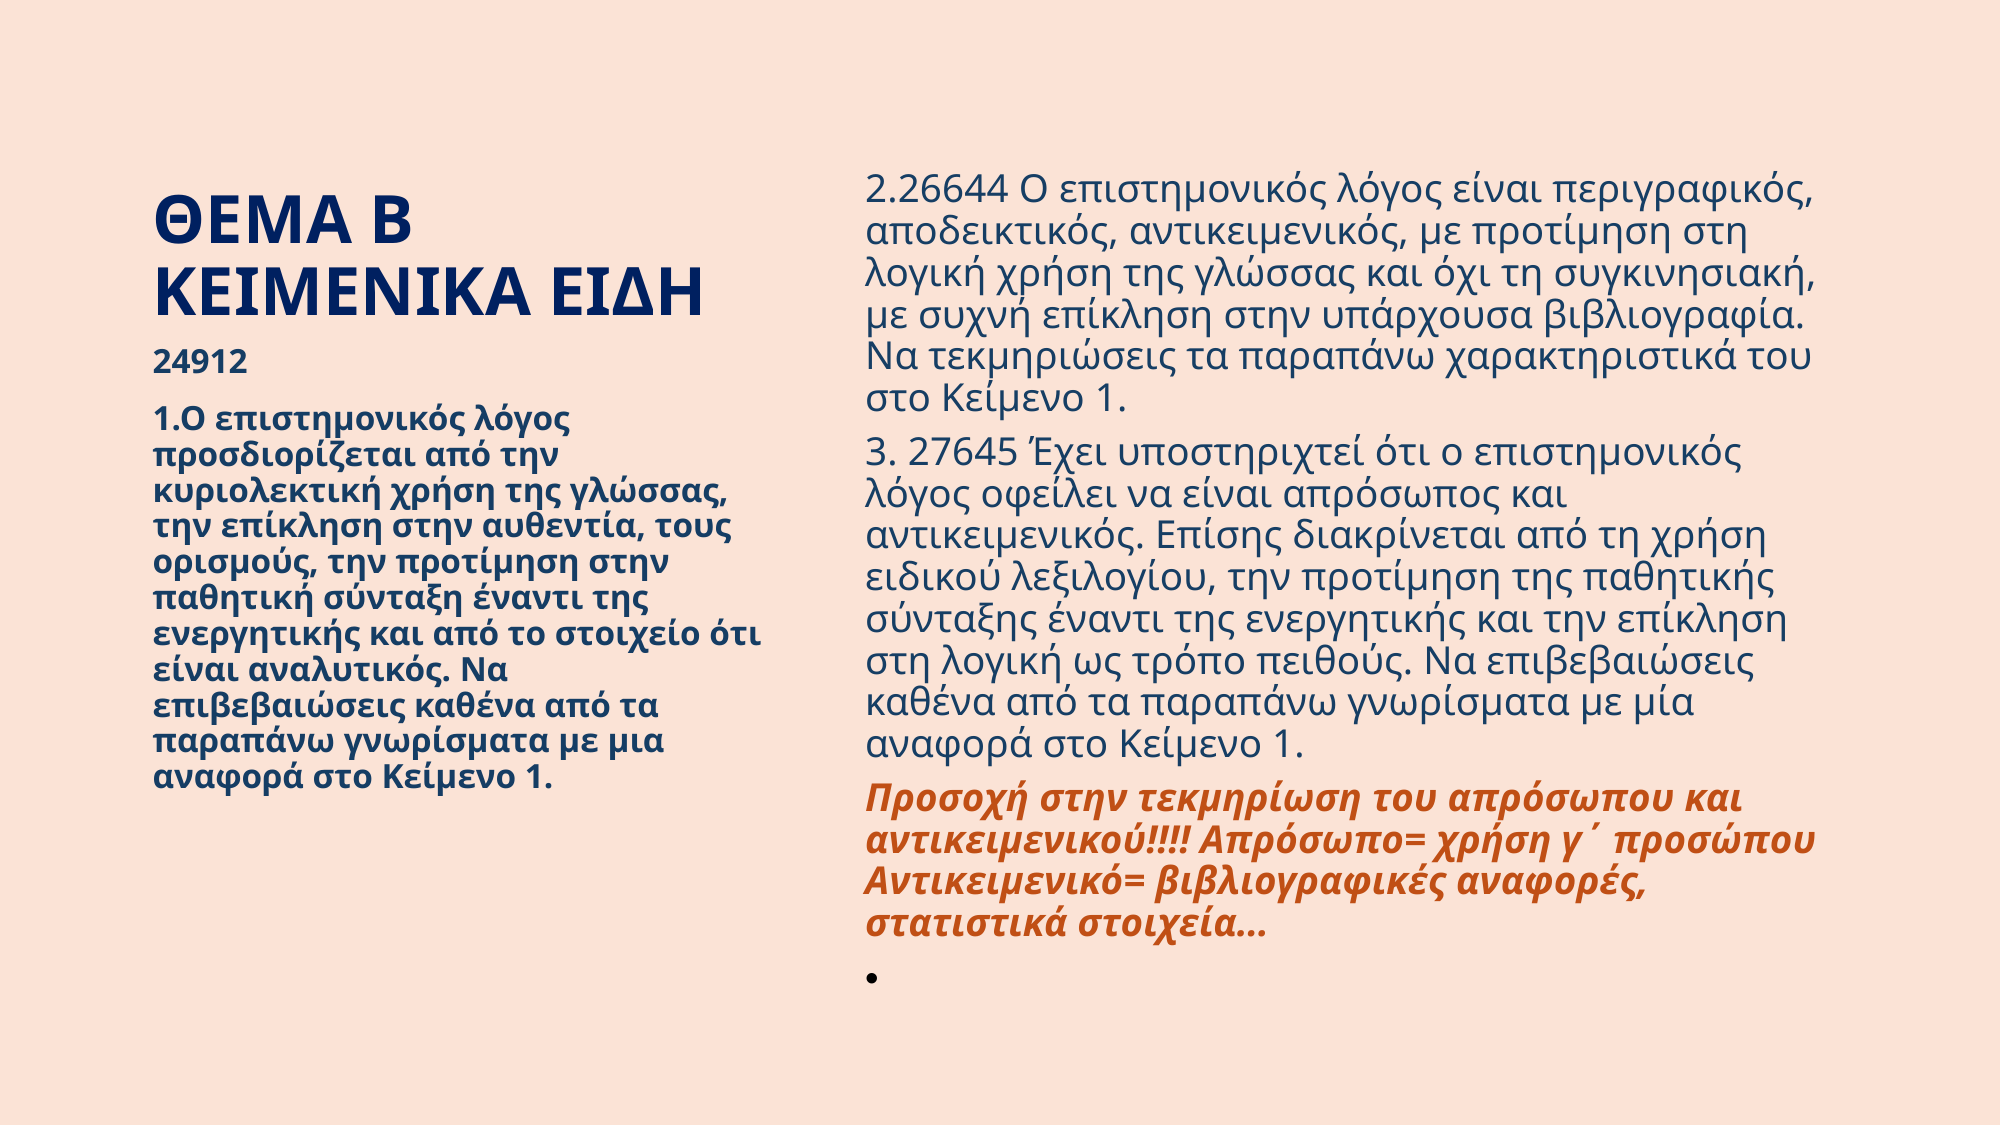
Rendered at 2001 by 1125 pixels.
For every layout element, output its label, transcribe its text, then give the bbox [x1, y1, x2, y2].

title ΘΕΜΑ Β​ ΚΕΙΜΕΝΙΚΑ ΕΙΔΗ​ [137, 75, 783, 337]
list 2.26644 Ο επιστημονικός λόγος είναι περιγραφικός, αποδεικτικός, αντικειμενικός, με προτίμηση στη λογική χρήση της γλώσσας και όχι τη συγκινησιακή, με συχνή επίκληση στην υπάρχουσα βιβλιογραφία. Να τεκμηριώσεις τα παραπάνω χαρακτηριστικά του στο Κείμενο 1. 3. 27645 Έχει υποστηριχτεί ότι ο επιστημονικός λόγος οφείλει να είναι απρόσωπος και αντικειμενικός. Επίσης διακρίνεται από τη χρήση ειδικού λεξιλογίου, την προτίμηση της παθητικής σύνταξης έναντι της ενεργητικής και την επίκληση στη λογική ως τρόπο πειθούς. Να επιβεβαιώσεις καθένα από τα παραπάνω γνωρίσματα με μία αναφορά στο Κείμενο 1. Προσοχή στην τεκμηρίωση του απρόσωπου και αντικειμενικού!!!! Απρόσωπο= χρήση γ΄ προσώπου Αντικειμενικό= βιβλιογραφικές αναφορές, στατιστικά στοιχεία… [850, 161, 1863, 962]
list 24912 1.Ο επιστημονικός λόγος προσδιορίζεται από την κυριολεκτική χρήση της γλώσσας, την επίκληση στην αυθεντία, τους ορισμούς, την προτίμηση στην παθητική σύνταξη έναντι της ενεργητικής και από το στοιχείο ότι είναι αναλυτικός. Να επιβεβαιώσεις καθένα από τα παραπάνω γνωρίσματα με μια αναφορά στο Κείμενο 1. [137, 337, 783, 963]
